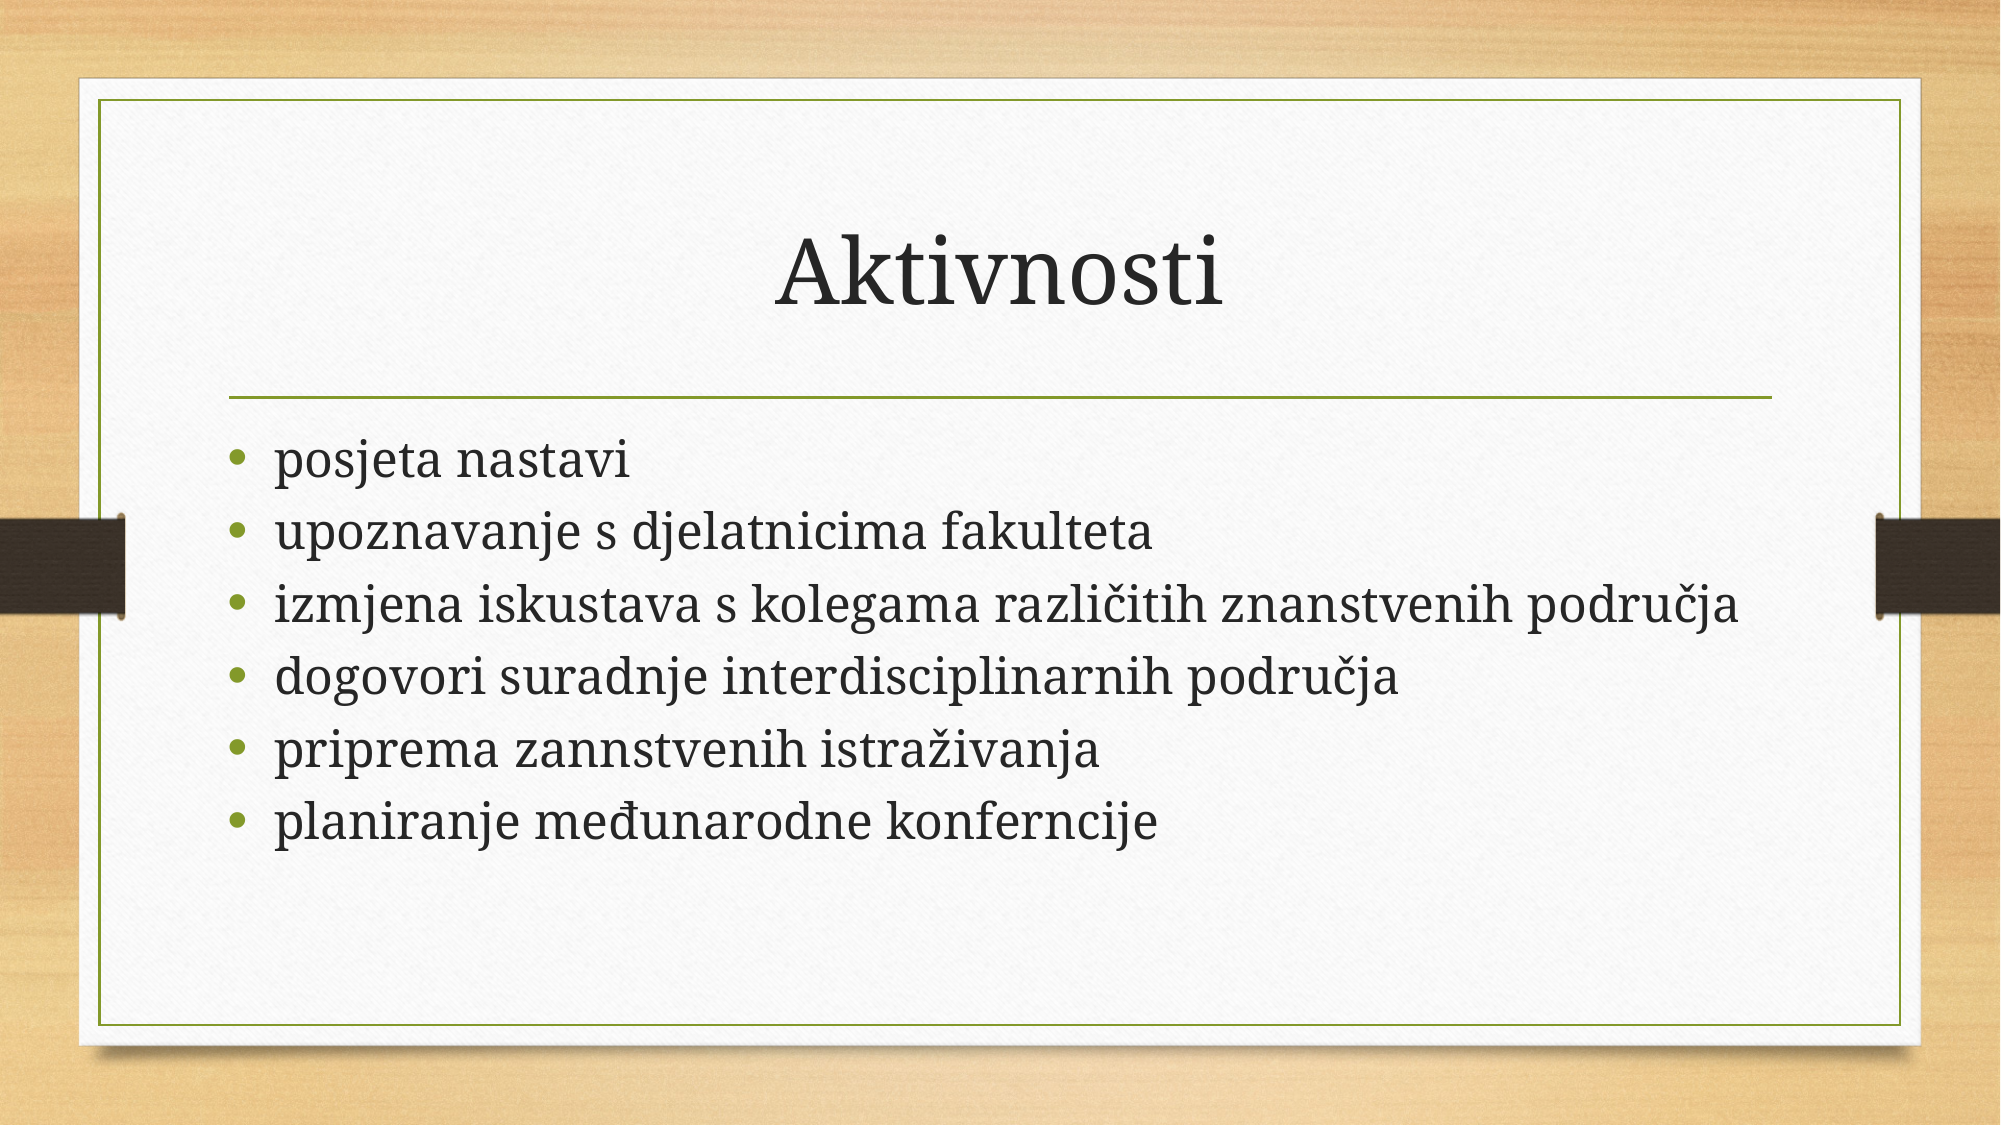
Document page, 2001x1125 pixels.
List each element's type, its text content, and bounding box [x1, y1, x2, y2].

list posjeta nastavi upoznavanje s djelatnicima fakulteta izmjena iskustava s kolegama različitih znanstvenih područja dogovori suradnje interdisciplinarnih područja priprema zannstvenih istraživanja planiranje međunarodne konferncije [212, 419, 1788, 964]
title Aktivnosti [212, 161, 1788, 376]
